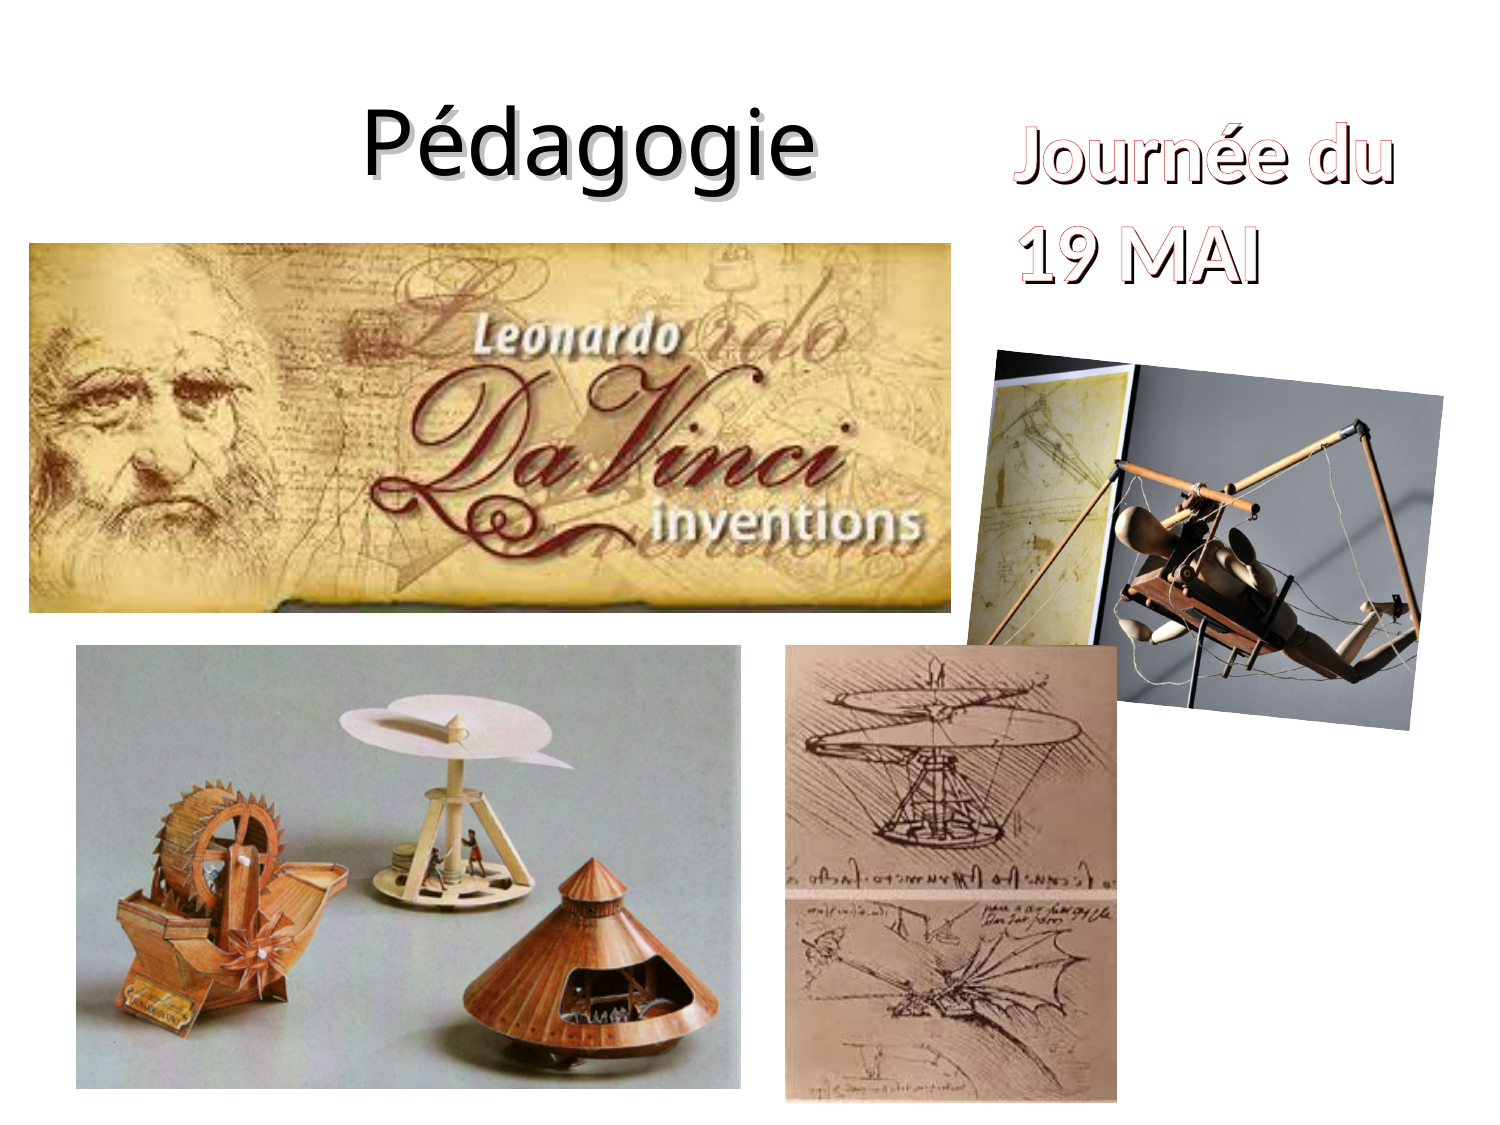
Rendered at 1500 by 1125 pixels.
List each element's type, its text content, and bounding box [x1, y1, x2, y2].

picture [76, 645, 741, 1089]
title Pédagogie [75, 45, 1426, 233]
picture [785, 349, 1444, 1103]
text_box Journée du 19 MAI [998, 90, 1424, 308]
picture [29, 243, 951, 613]
